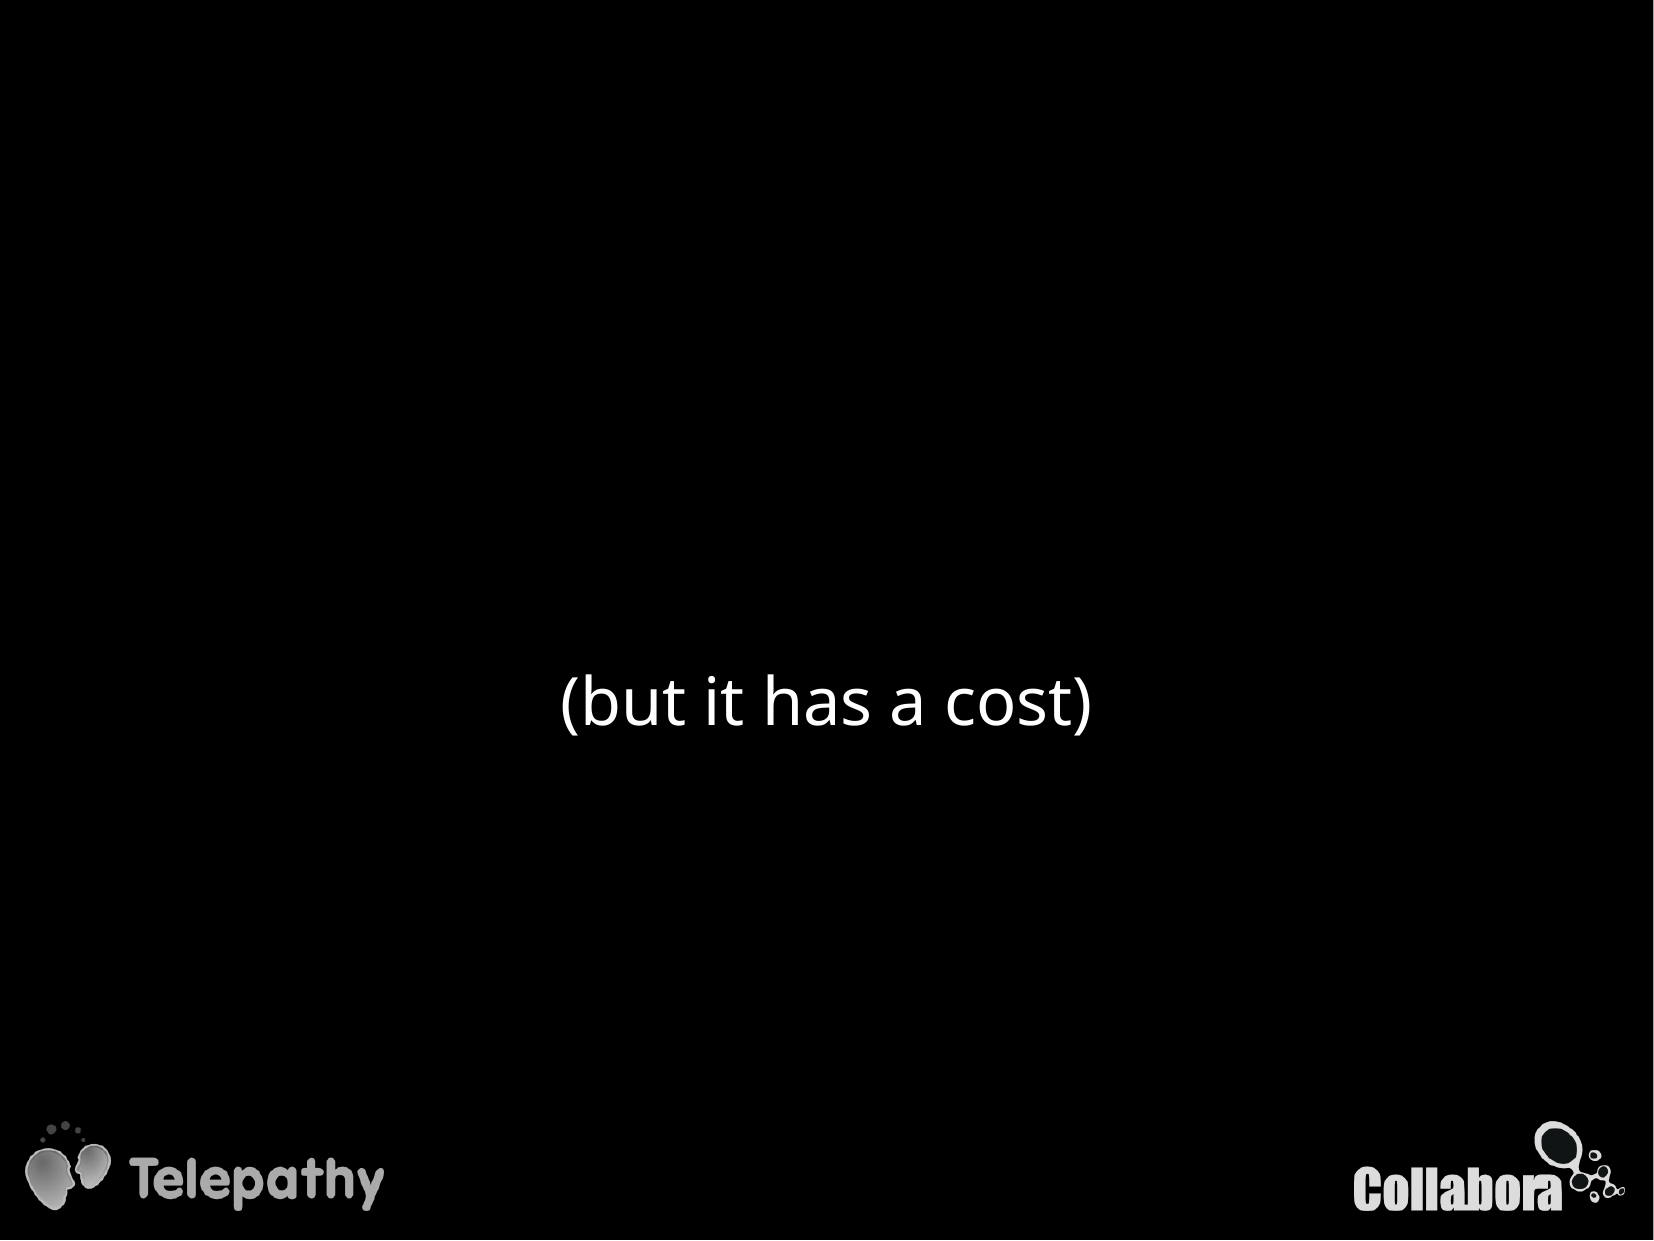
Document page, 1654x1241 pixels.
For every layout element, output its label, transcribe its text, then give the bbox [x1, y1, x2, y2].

subtitle (but it has a cost) [82, 290, 1571, 1109]
picture [1354, 1121, 1625, 1211]
picture [25, 1121, 384, 1211]
